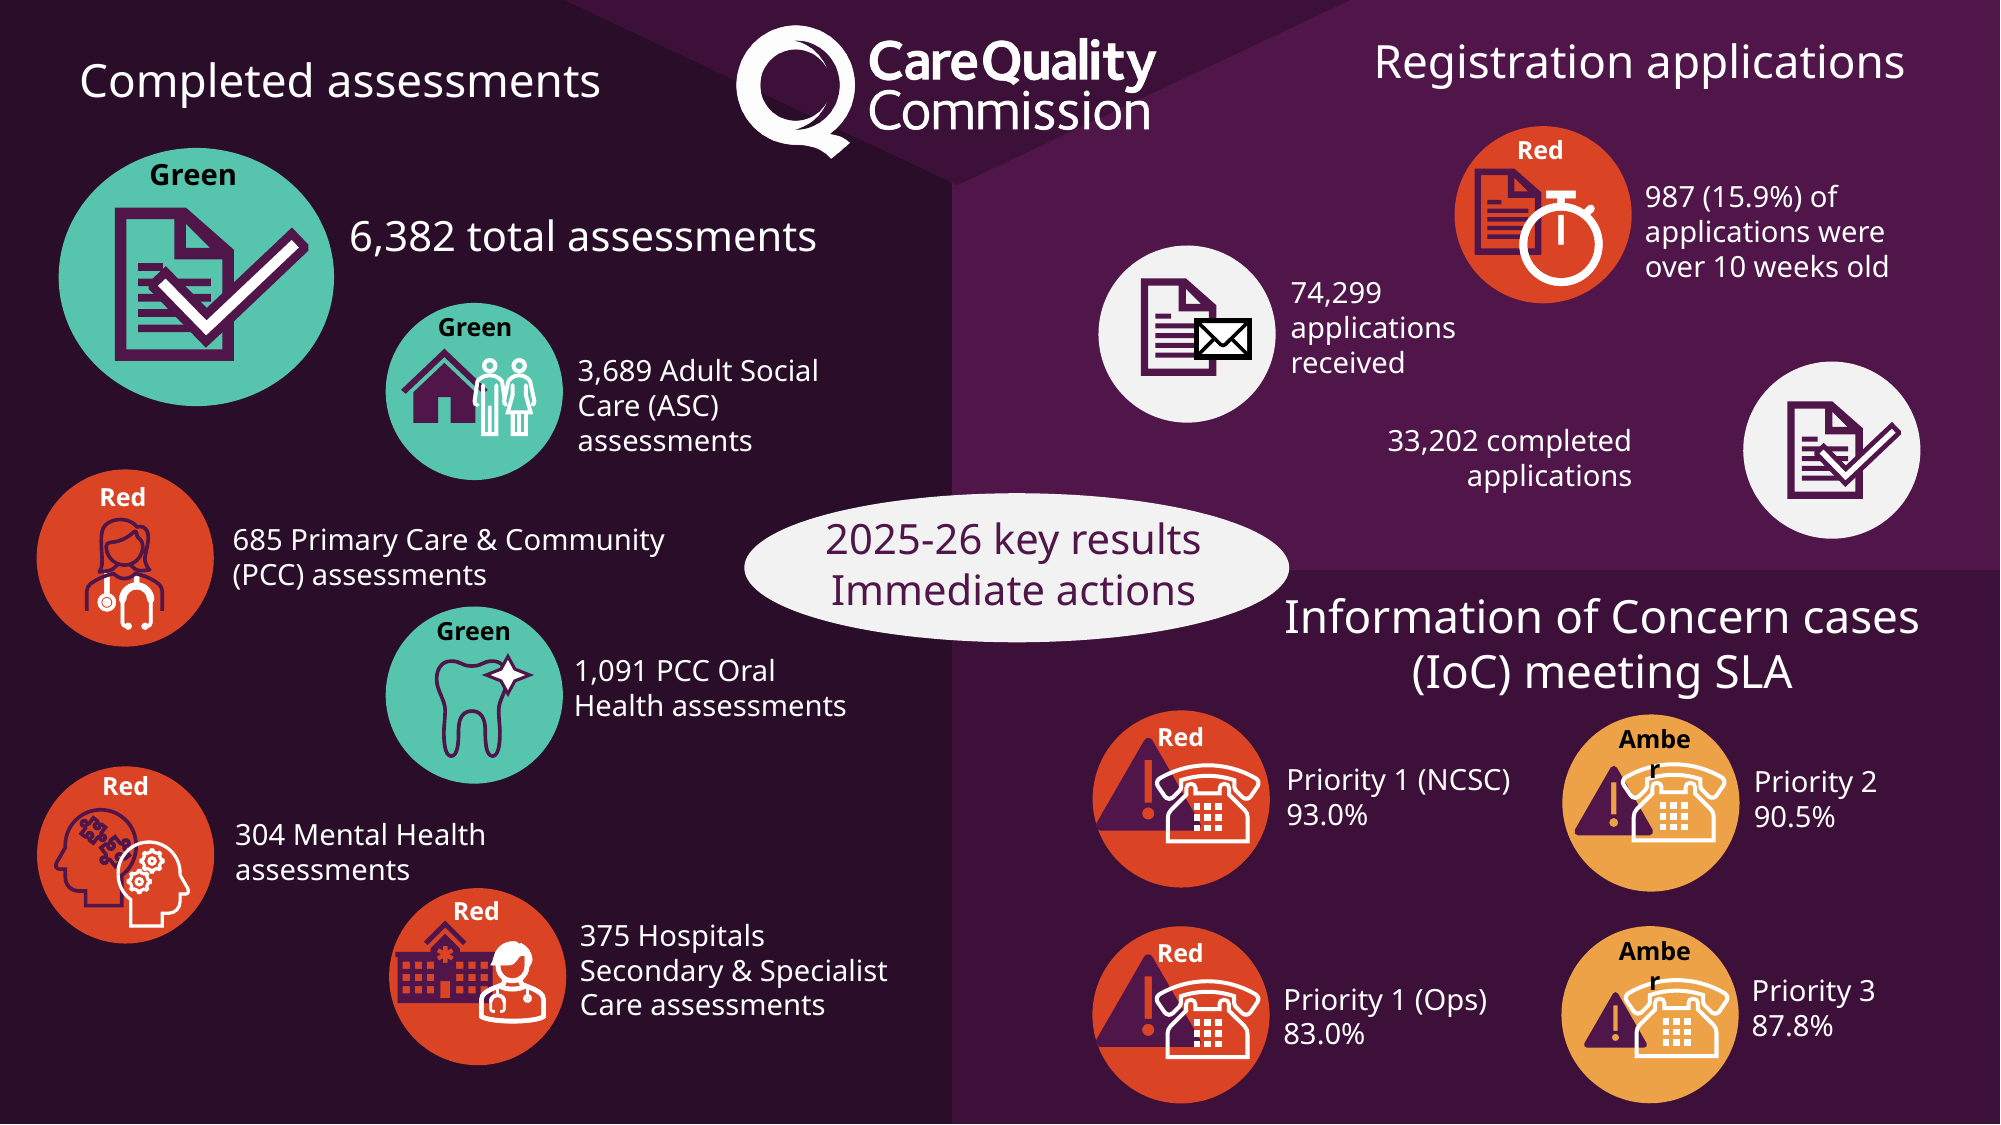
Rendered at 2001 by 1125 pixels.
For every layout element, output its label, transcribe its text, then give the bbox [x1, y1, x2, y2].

picture [1580, 954, 1741, 1084]
text_box Amber [1600, 928, 1709, 974]
text_box Red [1131, 713, 1230, 760]
picture [1765, 391, 1901, 510]
text_box Red [73, 474, 173, 520]
text_box 375 Hospitals Secondary & Specialist Care assessments [565, 909, 913, 1031]
picture [412, 649, 531, 768]
text_box Green [418, 608, 529, 654]
text_box Priority 2 90.5% [1738, 756, 1928, 843]
text_box 3,689 Adult Social Care (ASC) assessments [562, 345, 903, 431]
text_box 987 (15.9%) of applications were over 10 weeks old [1630, 170, 1936, 328]
text_box Green [420, 304, 531, 350]
picture [1089, 941, 1272, 1085]
text_box Priority 3 87.8% [1736, 964, 1932, 1051]
text_box 1,091 PCC Oral Health assessments [558, 644, 872, 731]
text_box Priority 1 (NCSC) 93.0% [1271, 753, 1541, 840]
picture [1119, 268, 1258, 387]
text_box Registration applications [1284, 25, 1997, 96]
picture [81, 191, 309, 378]
text_box Completed assessments [57, 44, 623, 116]
picture [65, 509, 184, 634]
text_box 685 Primary Care & Community (PCC) assessments [217, 513, 707, 600]
text_box Amber [1600, 715, 1709, 762]
text_box 2025-26 key results Immediate actions [707, 505, 1320, 622]
picture [735, 24, 1158, 159]
text_box Red [1491, 126, 1590, 173]
text_box 304 Mental Health assessments [220, 808, 814, 895]
text_box 33,202 completed applications [1372, 414, 1744, 501]
text_box [0, 0, 2000, 1124]
picture [386, 905, 563, 1032]
text_box Priority 1 (Ops) 83.0% [1272, 973, 1577, 1060]
picture [1455, 159, 1621, 298]
text_box Red [76, 763, 175, 809]
text_box Information of Concern cases (IoC) meeting SLA [1257, 580, 1947, 707]
text_box 74,299 applications received [1275, 266, 1489, 388]
picture [394, 335, 552, 444]
text_box Red [427, 888, 526, 934]
picture [36, 799, 206, 938]
picture [1569, 738, 1739, 868]
picture [1089, 725, 1273, 869]
text_box Red [1131, 929, 1230, 976]
text_box Green [118, 148, 268, 200]
text_box 6,382 total assessments [334, 202, 928, 269]
